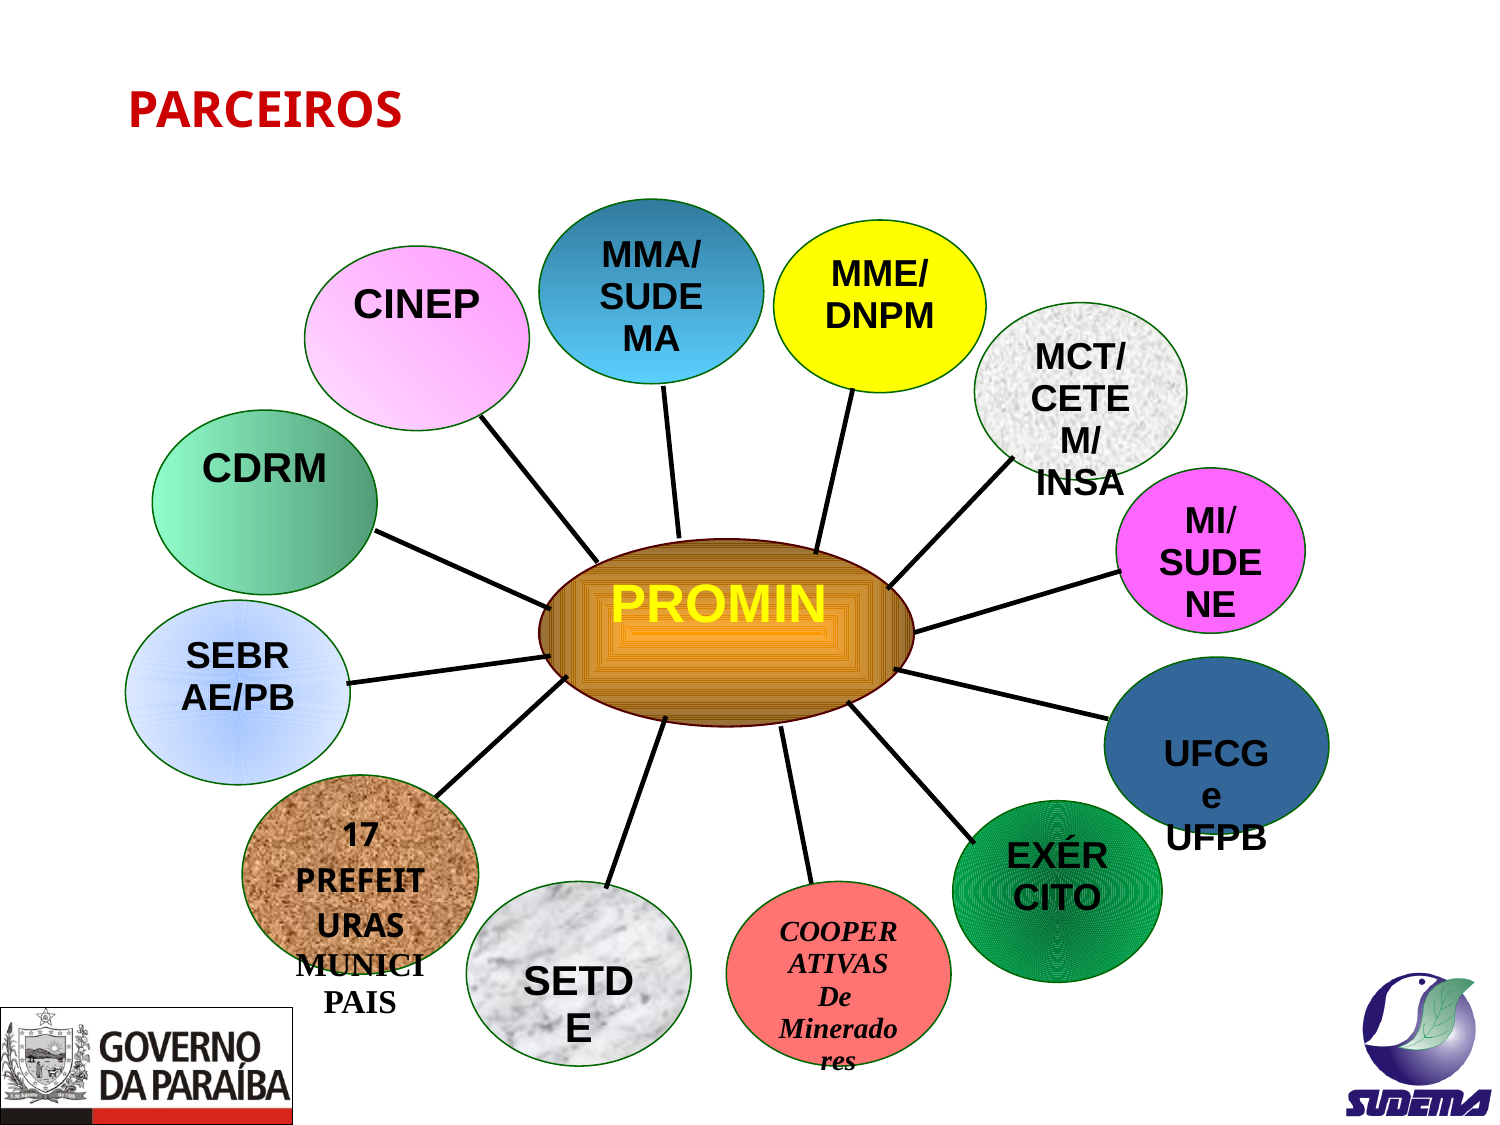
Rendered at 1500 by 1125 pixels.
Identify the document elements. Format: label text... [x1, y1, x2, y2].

text_box COOPERATIVAS De Mineradores [726, 881, 952, 1067]
text_box 17 PREFEITURAS MUNICIPAIS [242, 774, 479, 974]
picture [1337, 962, 1500, 1125]
text_box MCT/ CETEM/ INSA [974, 302, 1187, 480]
text_box SEBRAE/PB [125, 600, 351, 785]
text_box SETDE [466, 881, 692, 1067]
text_box PARCEIROS [112, 66, 656, 142]
text_box CDRM [152, 410, 378, 595]
text_box EXÉRCITO [952, 800, 1163, 983]
text_box MME/ DNPM [773, 219, 987, 393]
text_box UFCG e UFPB [1104, 657, 1329, 835]
text_box MI/ SUDENE [1116, 467, 1306, 634]
text_box [64, 184, 1447, 1083]
text_box CINEP [304, 246, 530, 431]
text_box PROMIN [538, 539, 914, 727]
text_box MMA/ SUDEMA [538, 199, 764, 384]
picture [0, 1007, 293, 1125]
